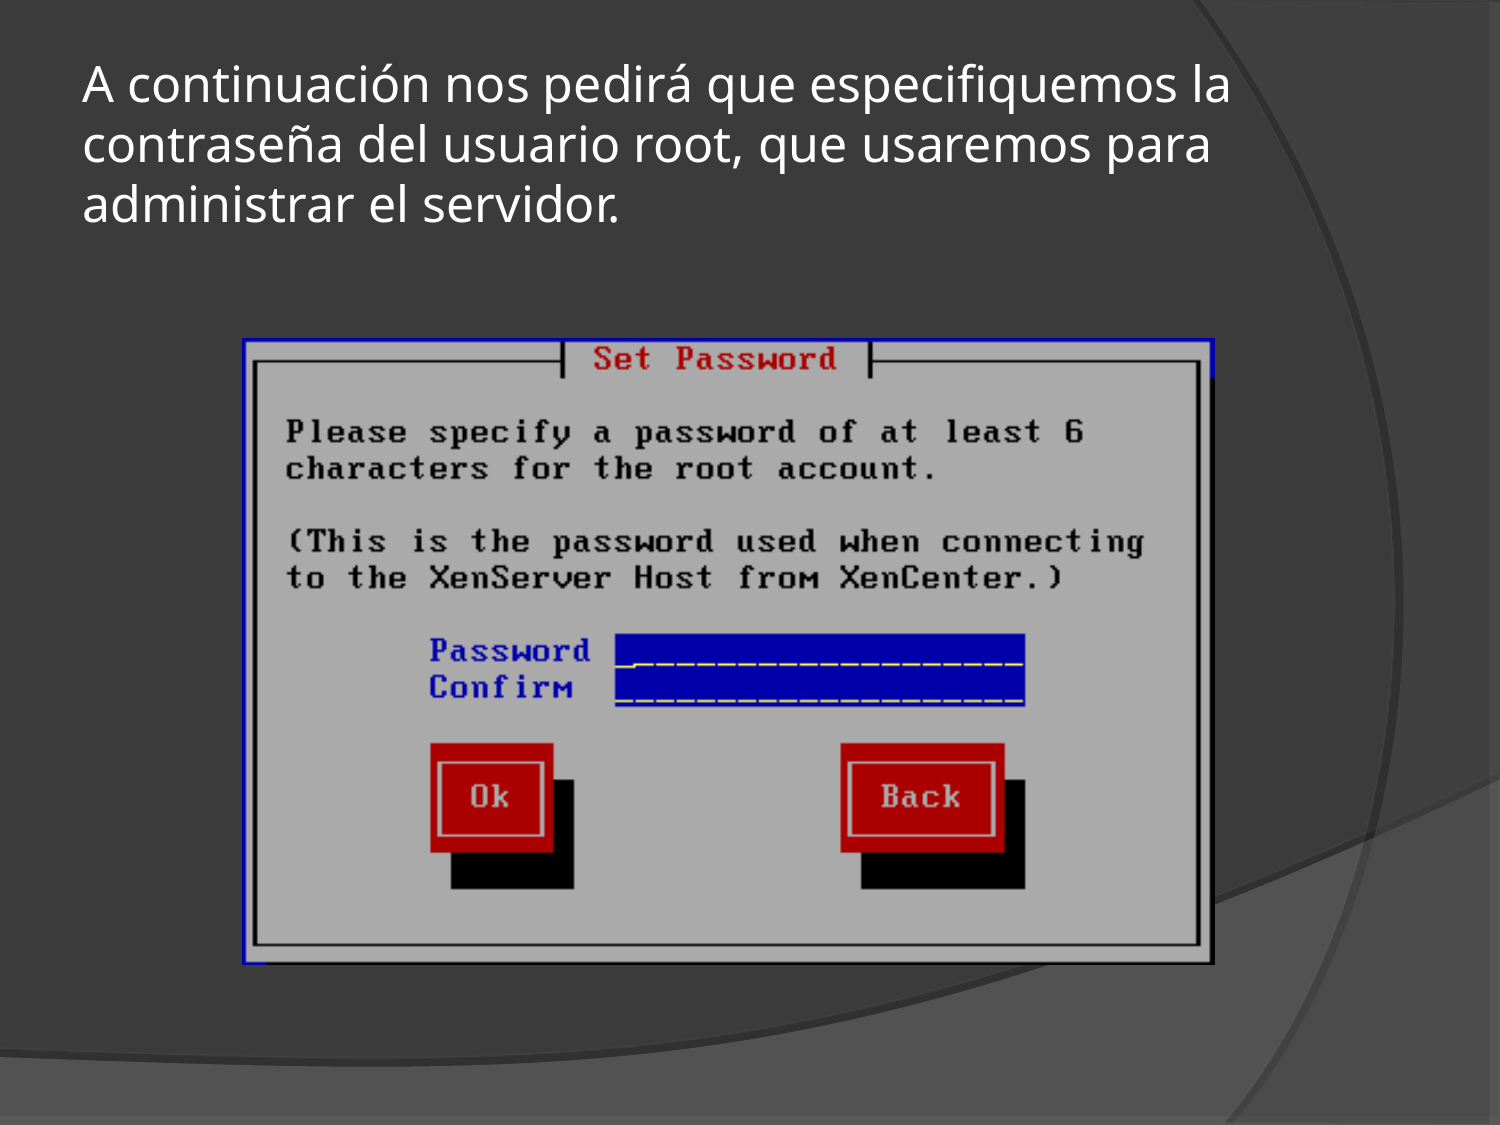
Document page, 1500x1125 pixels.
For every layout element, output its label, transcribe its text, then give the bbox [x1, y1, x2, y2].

title A continuación nos pedirá que especifiquemos la contraseña del usuario root, que usaremos para administrar el servidor. [75, 45, 1300, 233]
picture [242, 338, 1215, 965]
